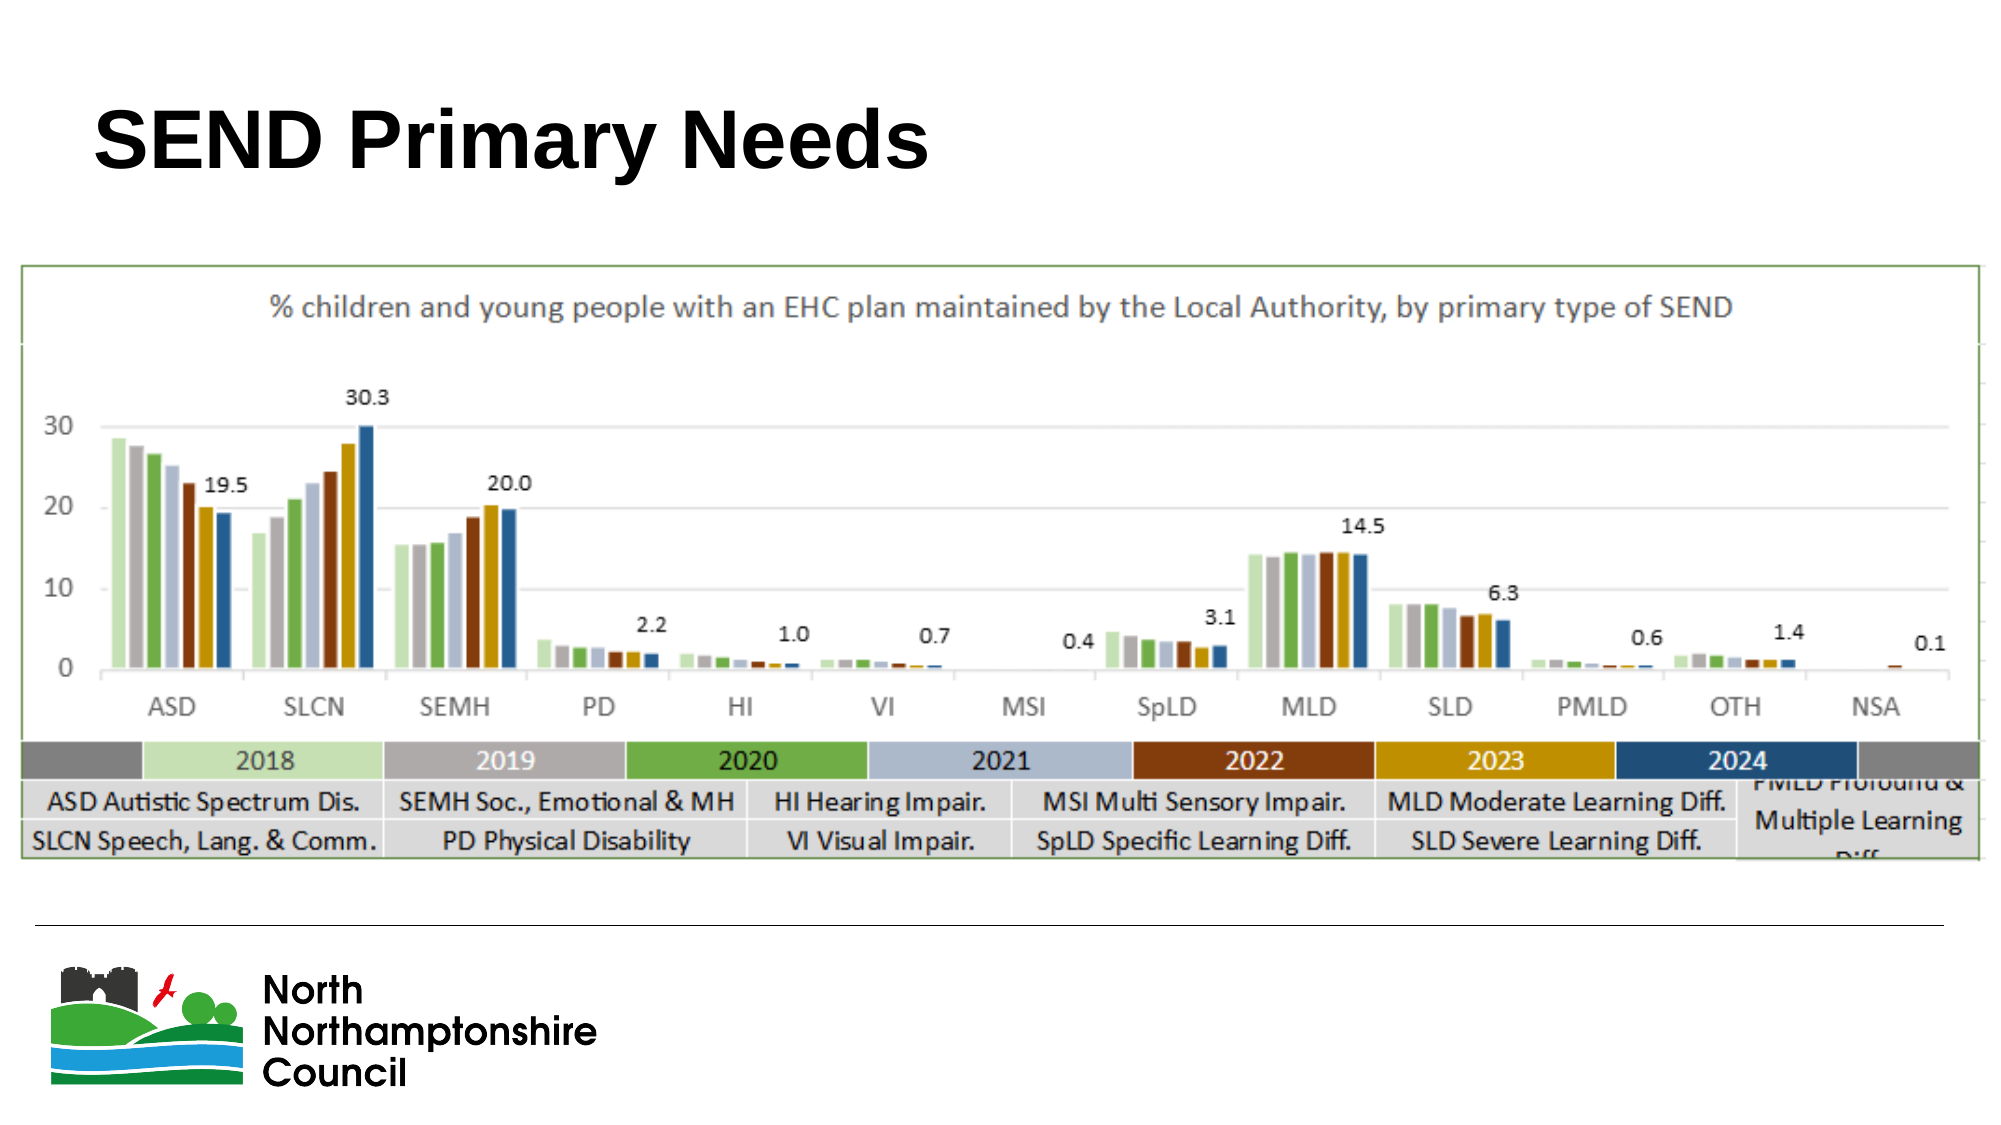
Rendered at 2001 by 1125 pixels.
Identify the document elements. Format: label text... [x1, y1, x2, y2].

picture [34, 951, 610, 1101]
text_box SEND Primary Needs [78, 78, 1936, 195]
picture [14, 258, 1986, 867]
